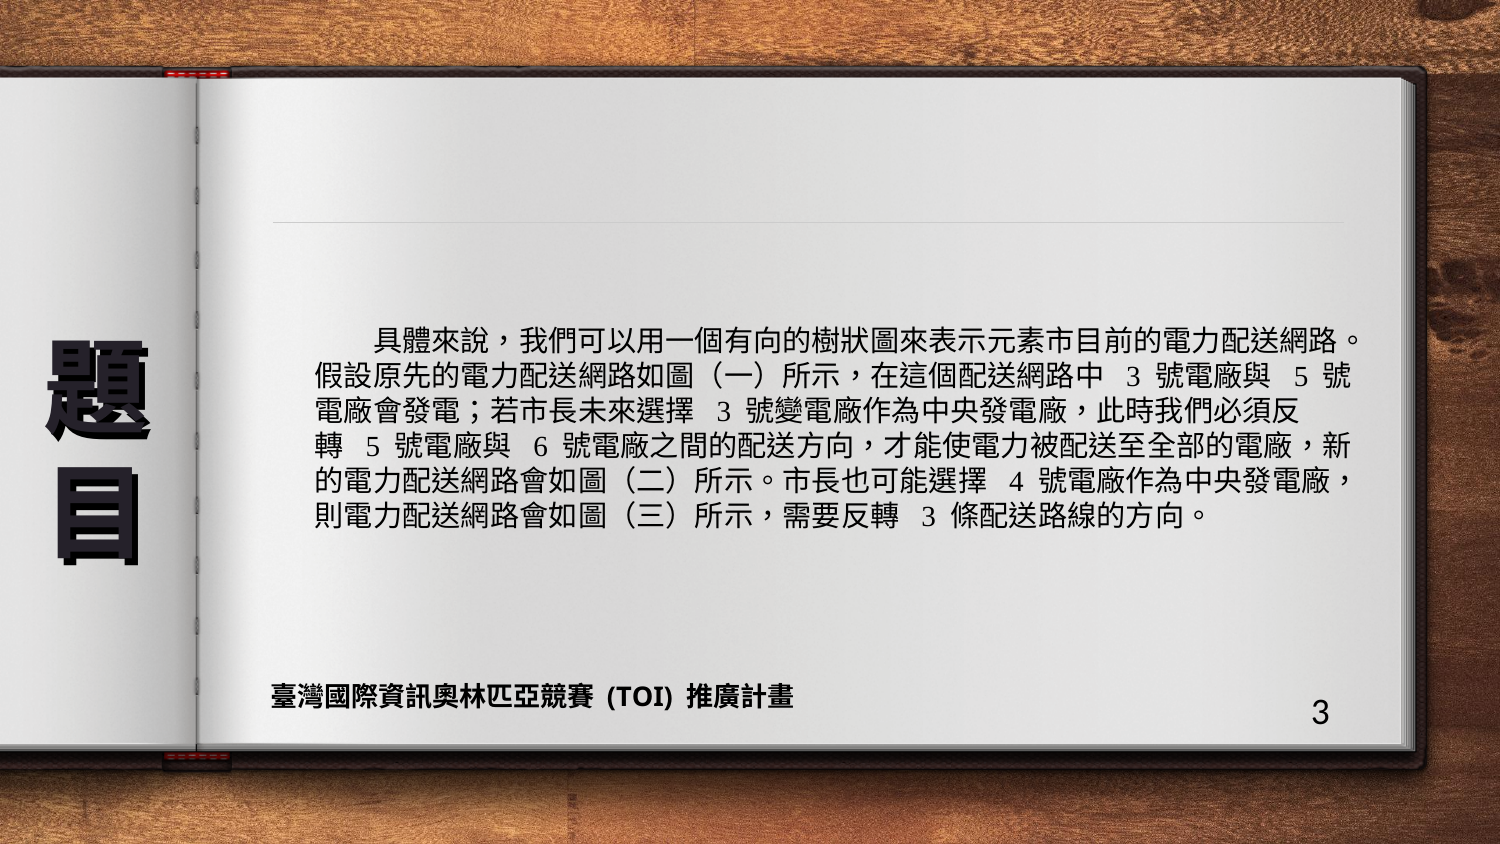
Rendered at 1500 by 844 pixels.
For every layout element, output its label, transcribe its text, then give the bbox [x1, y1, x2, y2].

title 題 目 [28, 306, 210, 552]
text_box 具體來說，我們可以用一個有向的樹狀圖來表示元素市目前的電力配送網路。假設原先的電力配送網路如圖（一）所示，在這個配送網路中 3 號電廠與 5 號電廠會發電；若市長未來選擇 3 號變電廠作為中央發電廠，此時我們必須反 轉 5 號電廠與 6 號電廠之間的配送方向，才能使電力被配送至全部的電廠，新的電力配送網路會如圖（二）所示。市長也可能選擇 4 號電廠作為中央發電廠，則電力配送網路會如圖（三）所示，需要反轉 3 條配送路線的方向。 [300, 315, 1367, 540]
text_box [1295, 672, 1386, 737]
